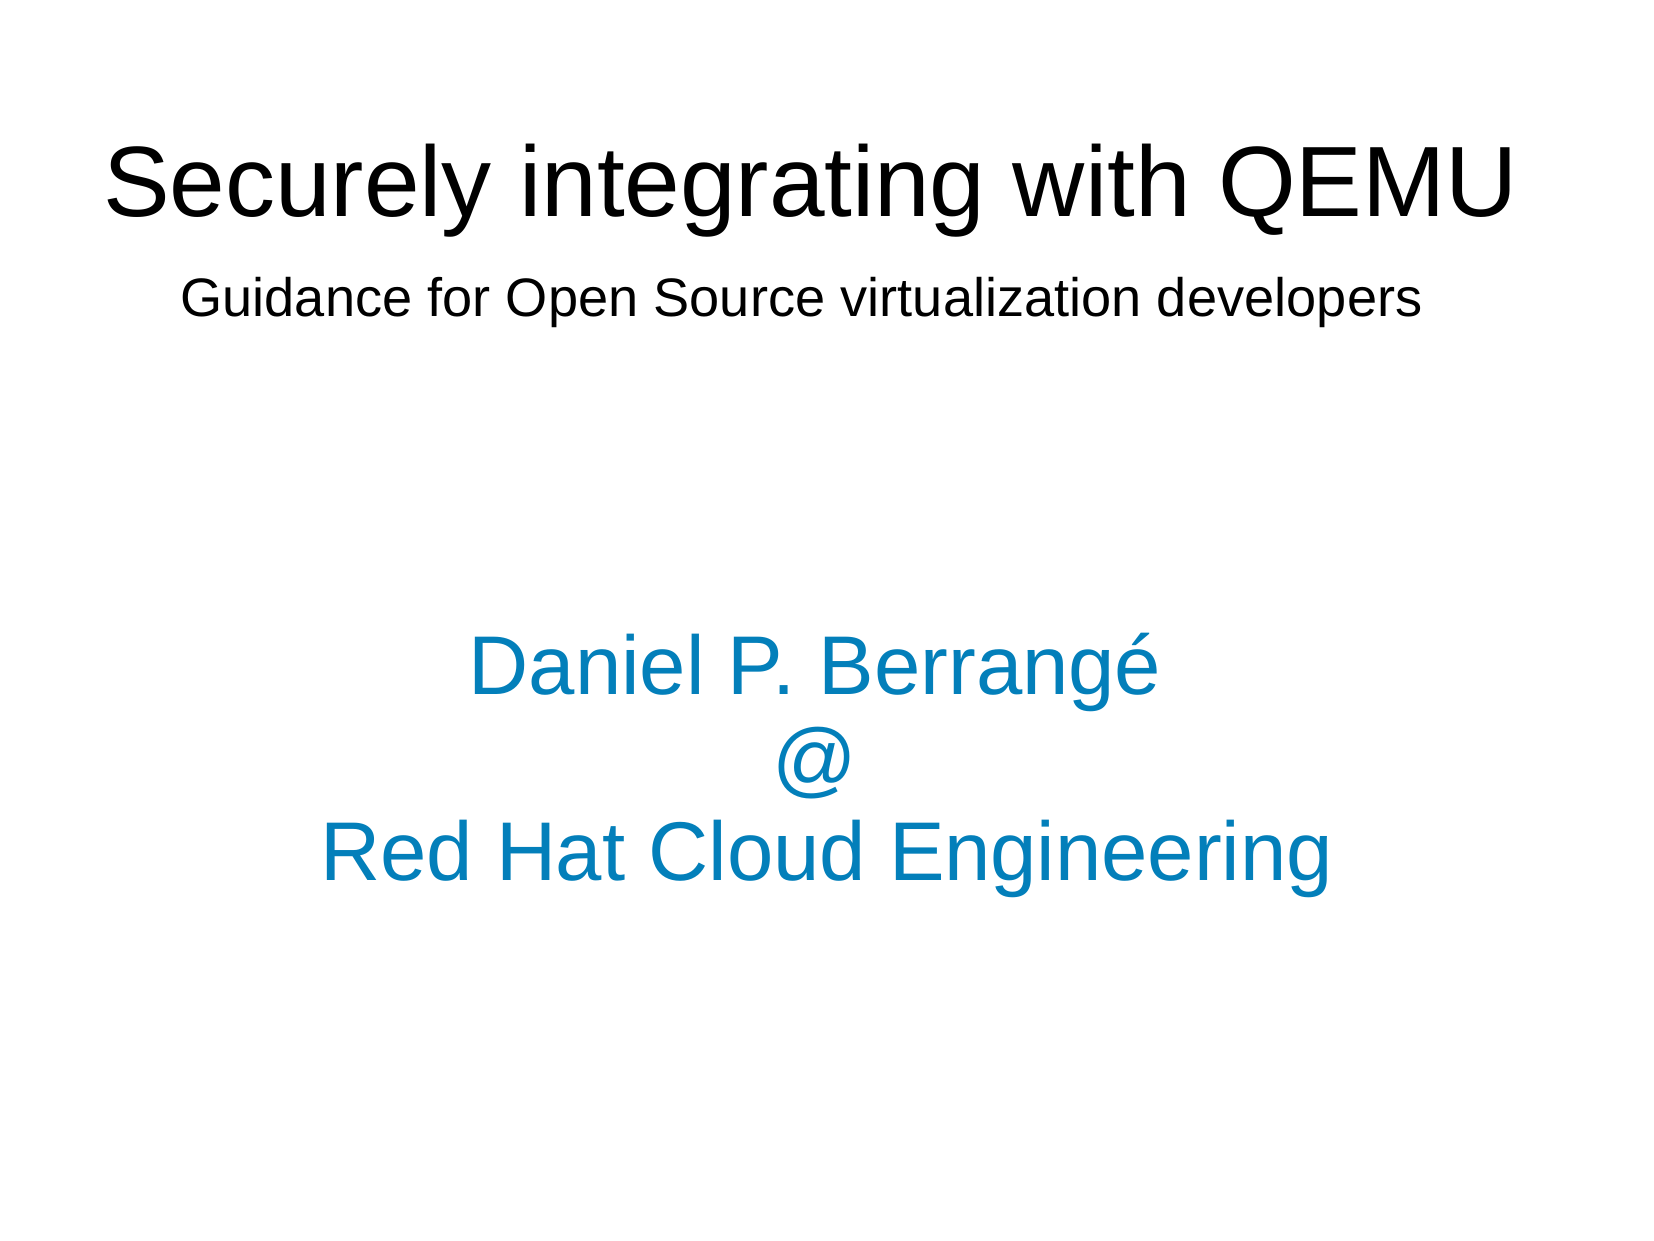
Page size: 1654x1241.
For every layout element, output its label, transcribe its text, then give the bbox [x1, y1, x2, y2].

text_box Securely integrating with QEMU [0, 118, 1651, 310]
text_box Guidance for Open Source virtualization developers [165, 259, 1501, 355]
title Daniel P. Berrangé @ Red Hat Cloud Engineering [0, 603, 1654, 914]
